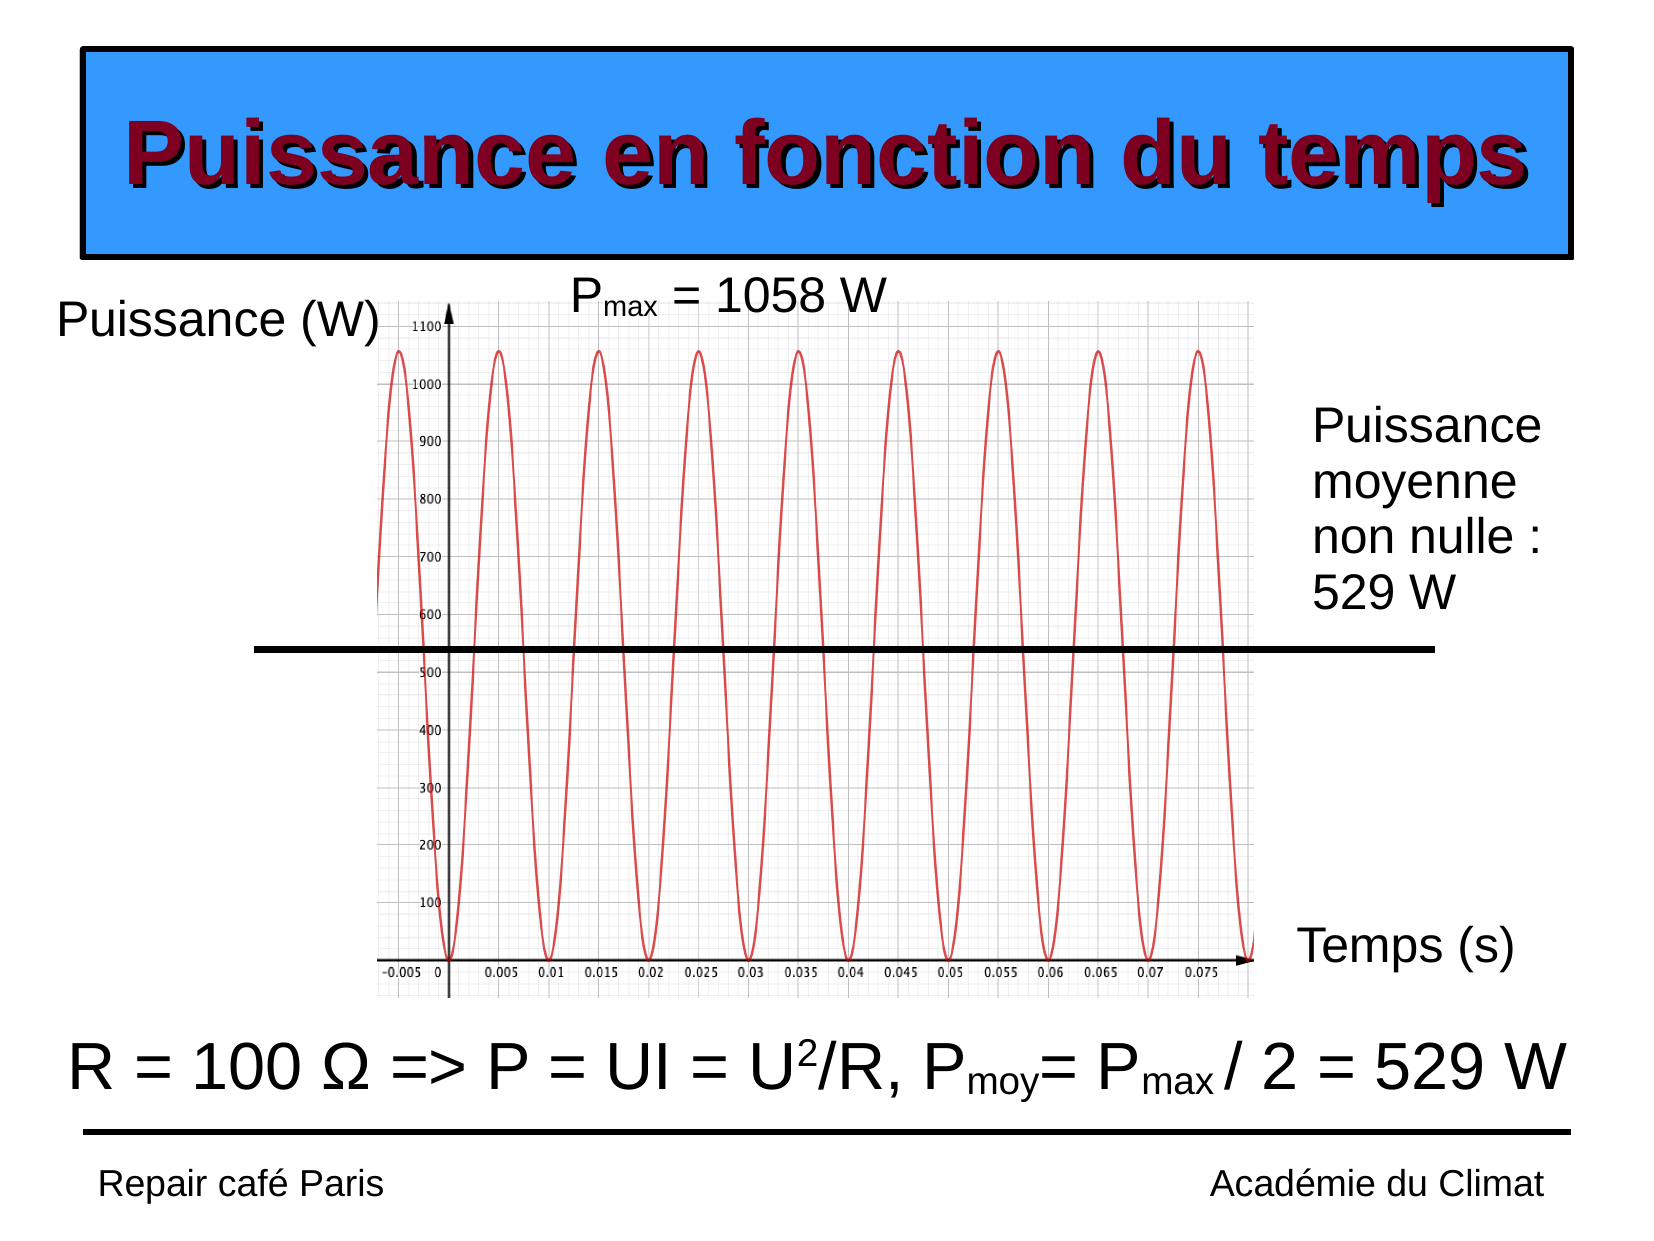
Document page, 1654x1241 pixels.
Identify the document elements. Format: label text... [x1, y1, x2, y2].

text_box Repair café Paris Académie du Climat [82, 1155, 1571, 1213]
text_box R = 100 Ω => P = UI = U2/R, Pmoy= Pmax / 2 = 529 W [53, 1021, 1619, 1117]
text_box Puissance moyenne non nulle : 529 W [1297, 389, 1558, 628]
text_box Puissance (W) [41, 283, 414, 410]
picture [377, 653, 1254, 998]
title Puissance en fonction du temps [82, 49, 1571, 257]
picture [377, 301, 1254, 646]
text_box Pmax = 1058 W [555, 259, 903, 347]
text_box Temps (s) [1281, 909, 1537, 981]
